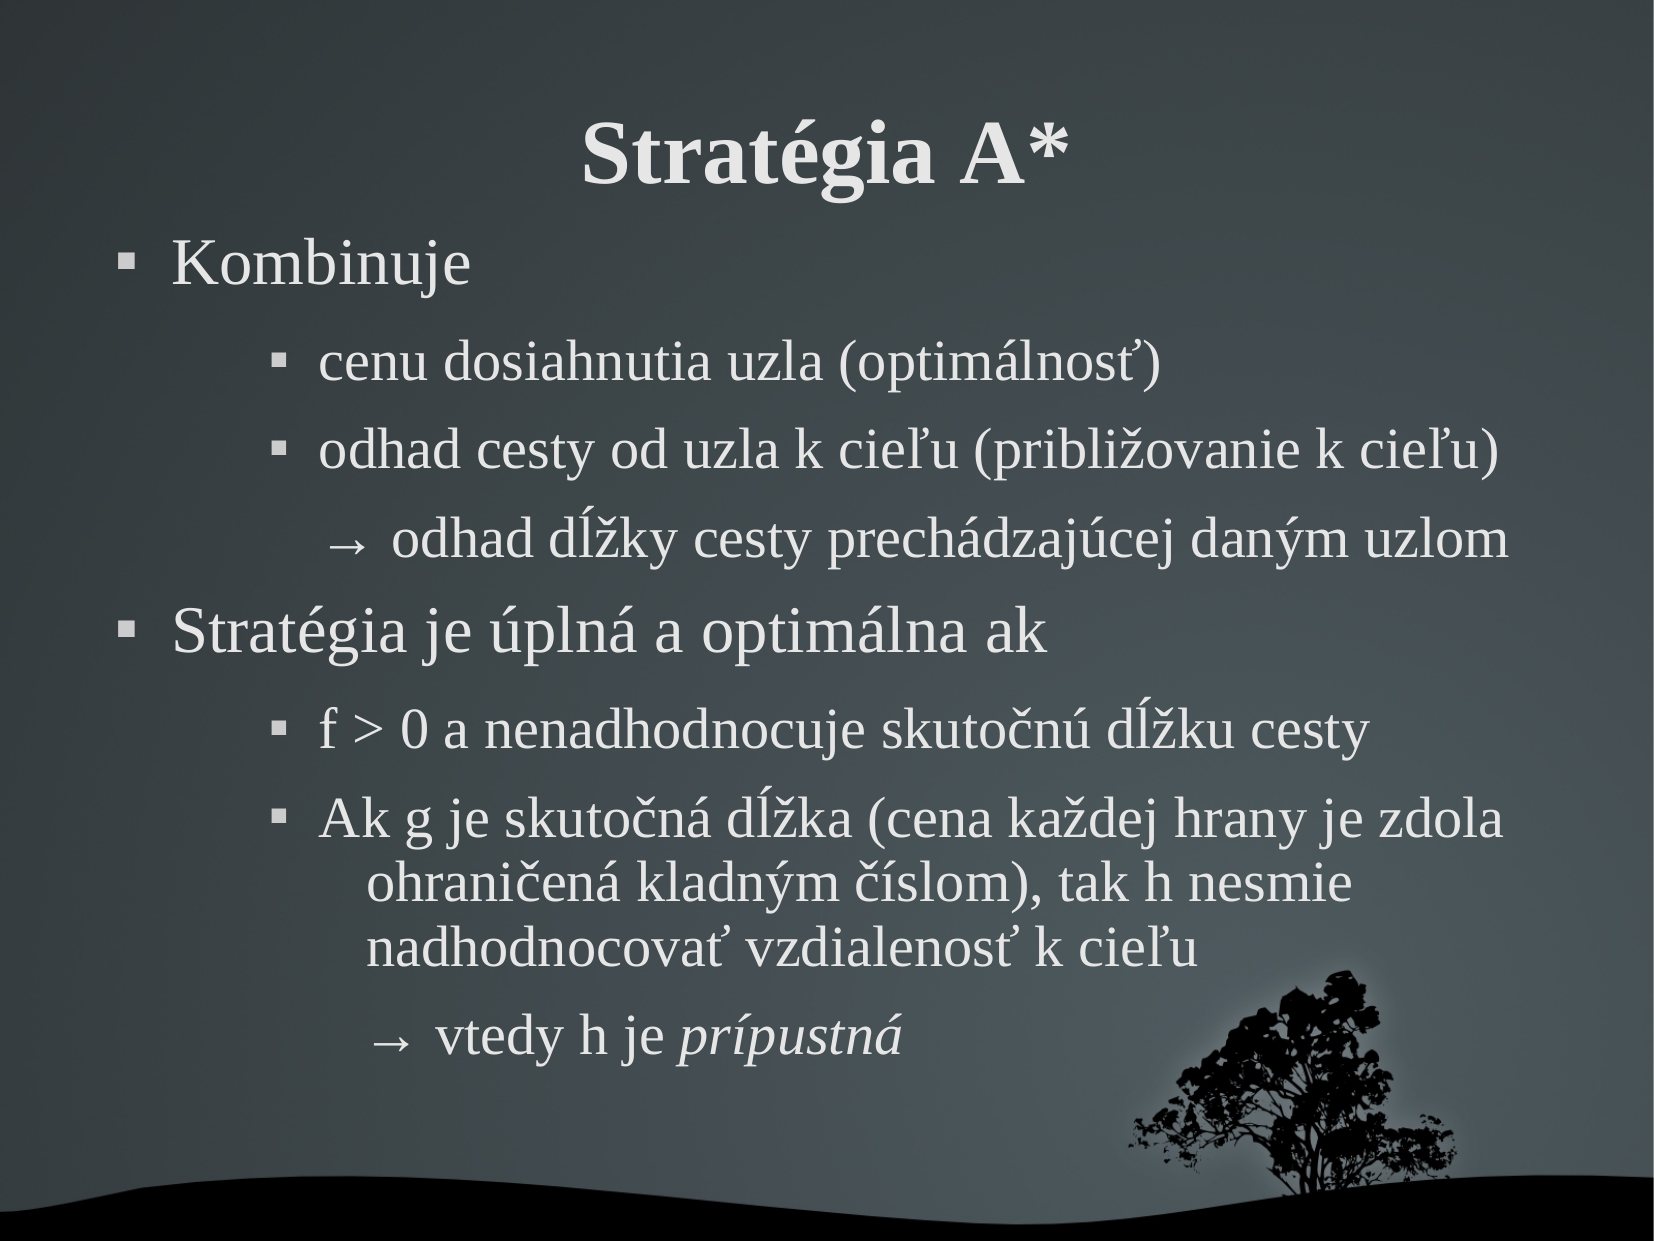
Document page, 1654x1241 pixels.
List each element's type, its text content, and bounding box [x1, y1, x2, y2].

list Kombinuje cenu dosiahnutia uzla (optimálnosť) odhad cesty od uzla k cieľu (približovanie k cieľu) → odhad dĺžky cesty prechádzajúcej daným uzlom Stratégia je úplná a optimálna ak f > 0 a nenadhodnocuje skutočnú dĺžku cesty Ak g je skutočná dĺžka (cena každej hrany je zdola ohraničená kladným číslom), tak h nesmie nadhodnocovať vzdialenosť k cieľu → vtedy h je prípustná [82, 225, 1571, 1129]
picture [0, 0, 1654, 1241]
title Stratégia A* [82, 49, 1571, 225]
